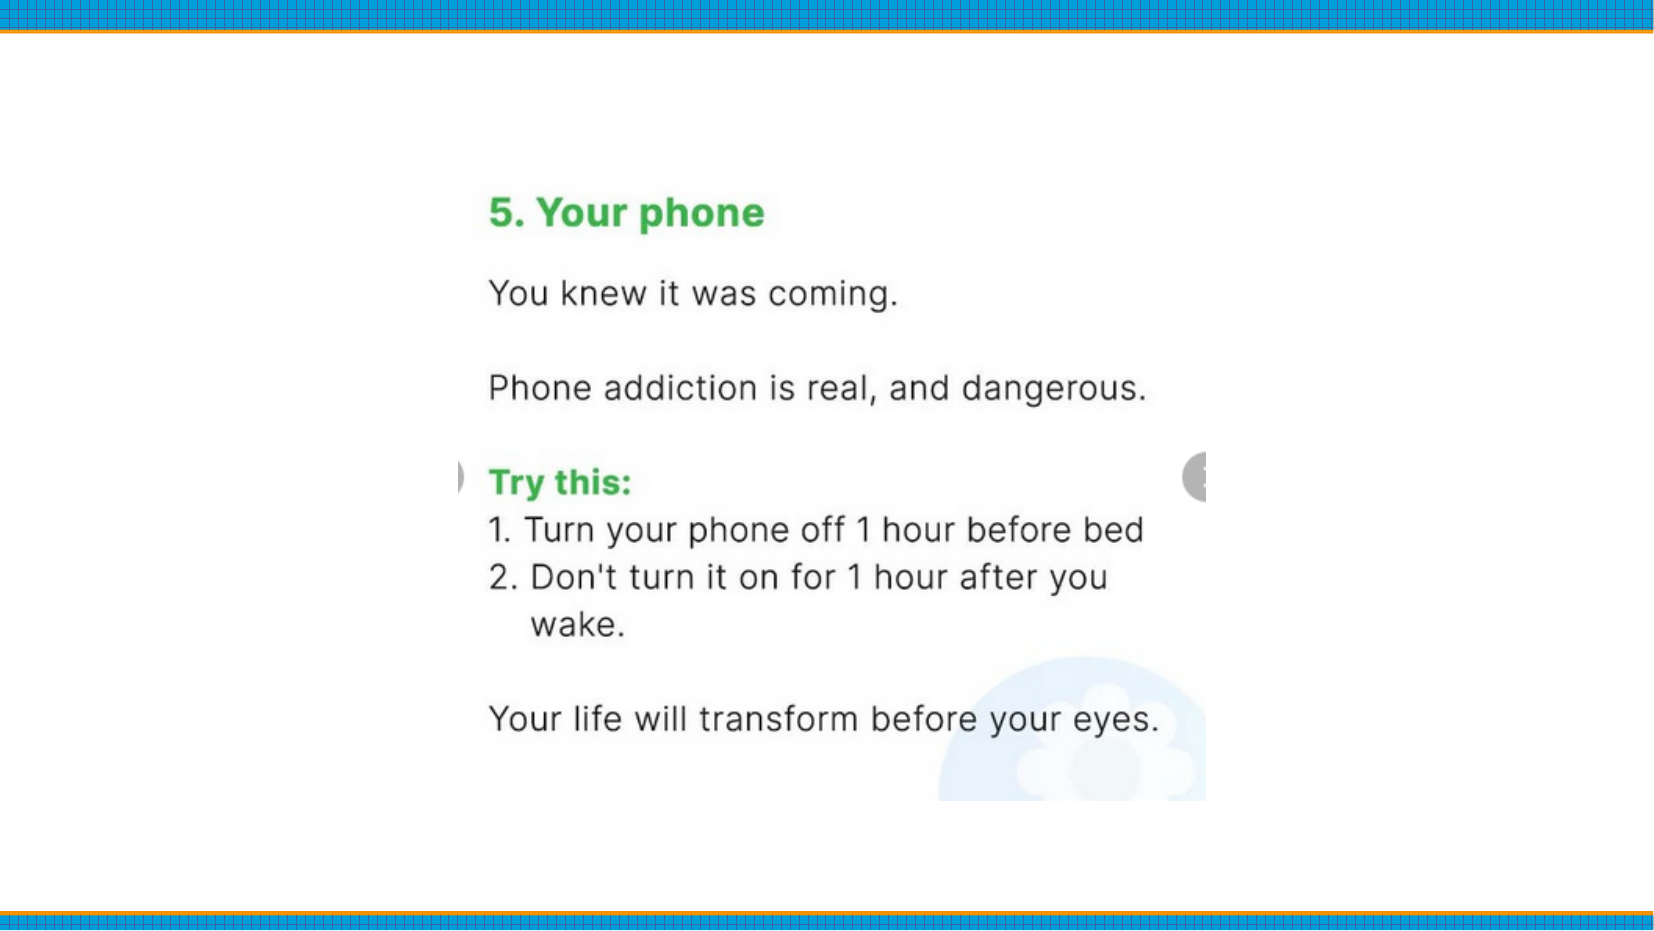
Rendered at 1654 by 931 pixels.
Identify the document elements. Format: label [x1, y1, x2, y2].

picture [458, 141, 1206, 801]
